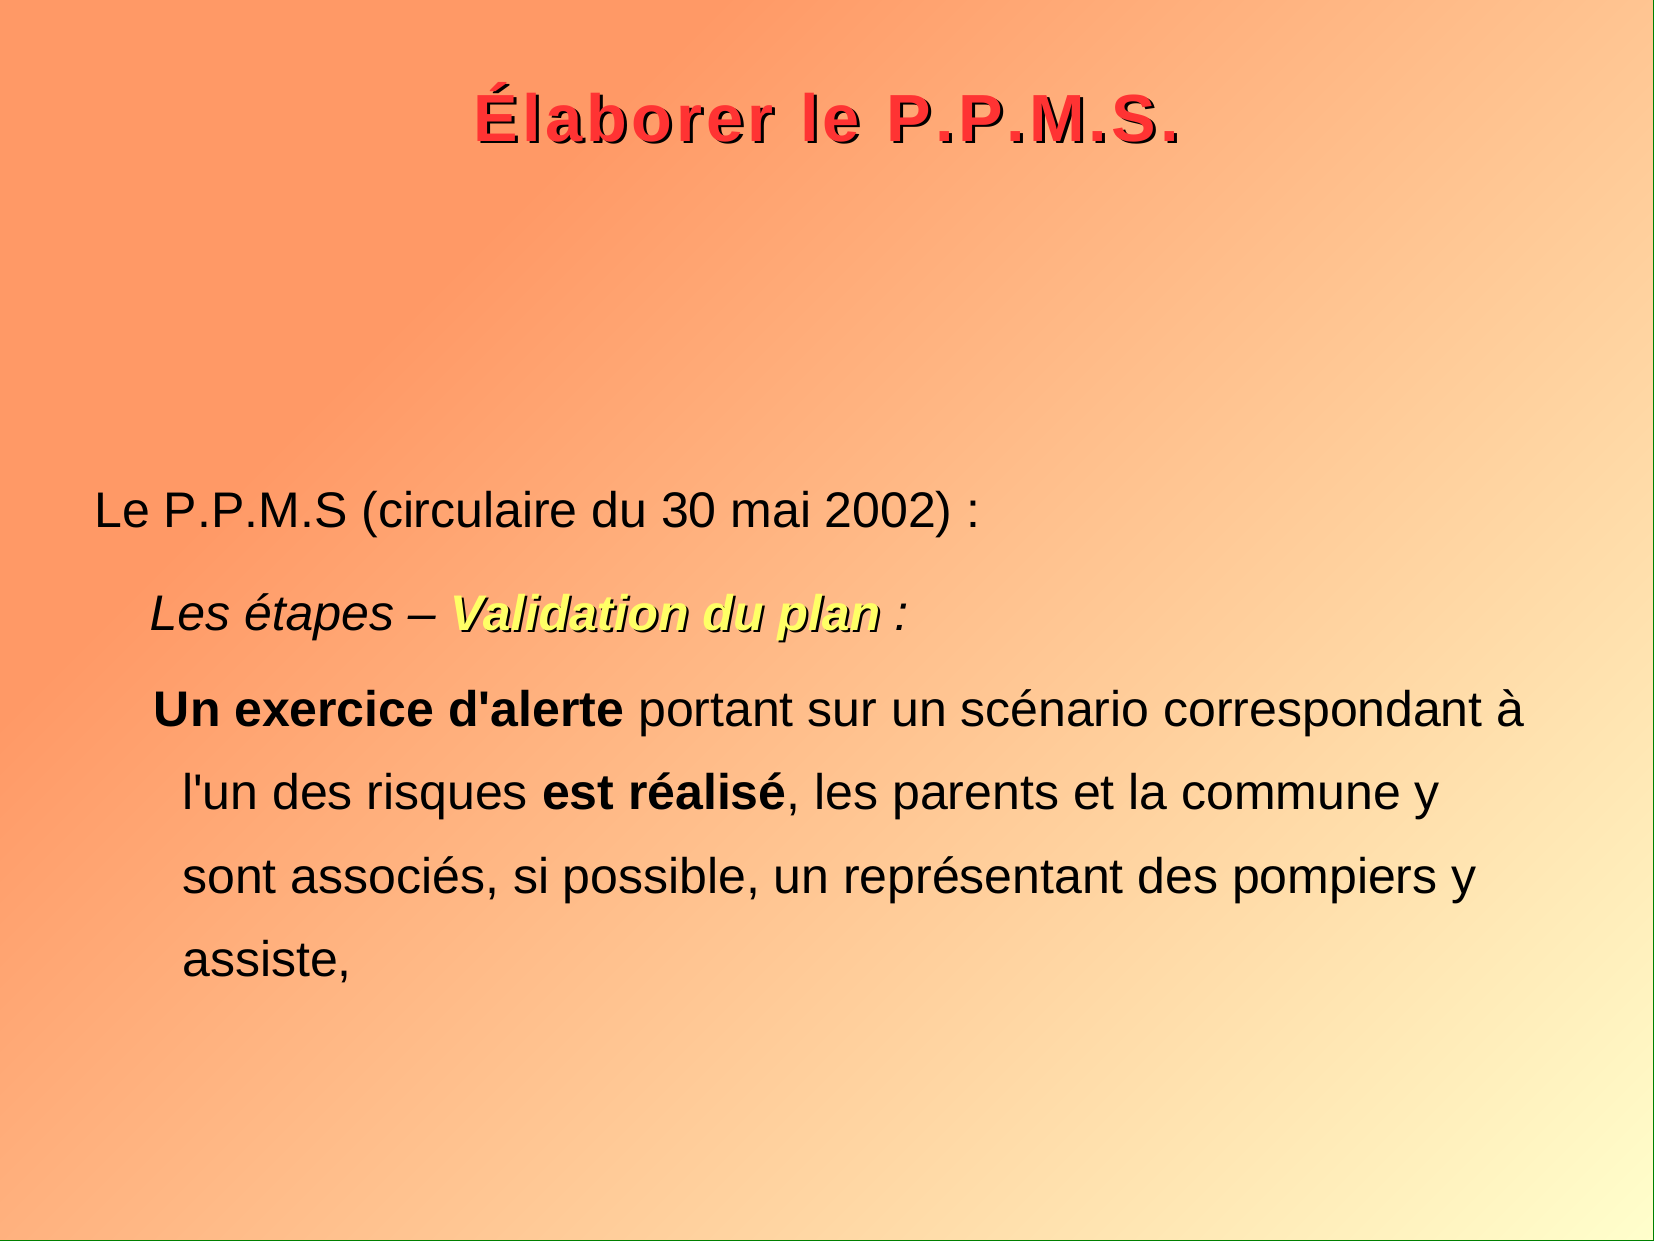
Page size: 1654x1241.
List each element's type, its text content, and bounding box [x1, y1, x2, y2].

text_box Le P.P.M.S (circulaire du 30 mai 2002) : Les étapes – Validation du plan : Un exercice d'alerte portant sur un scénario correspondant à l'un des risques est réalisé, les parents et la commune y sont associés, si possible, un représentant des pompiers y assiste, [88, 253, 1536, 1217]
text_box [0, 0, 1654, 1241]
title Élaborer le P.P.M.S. [120, 29, 1533, 207]
